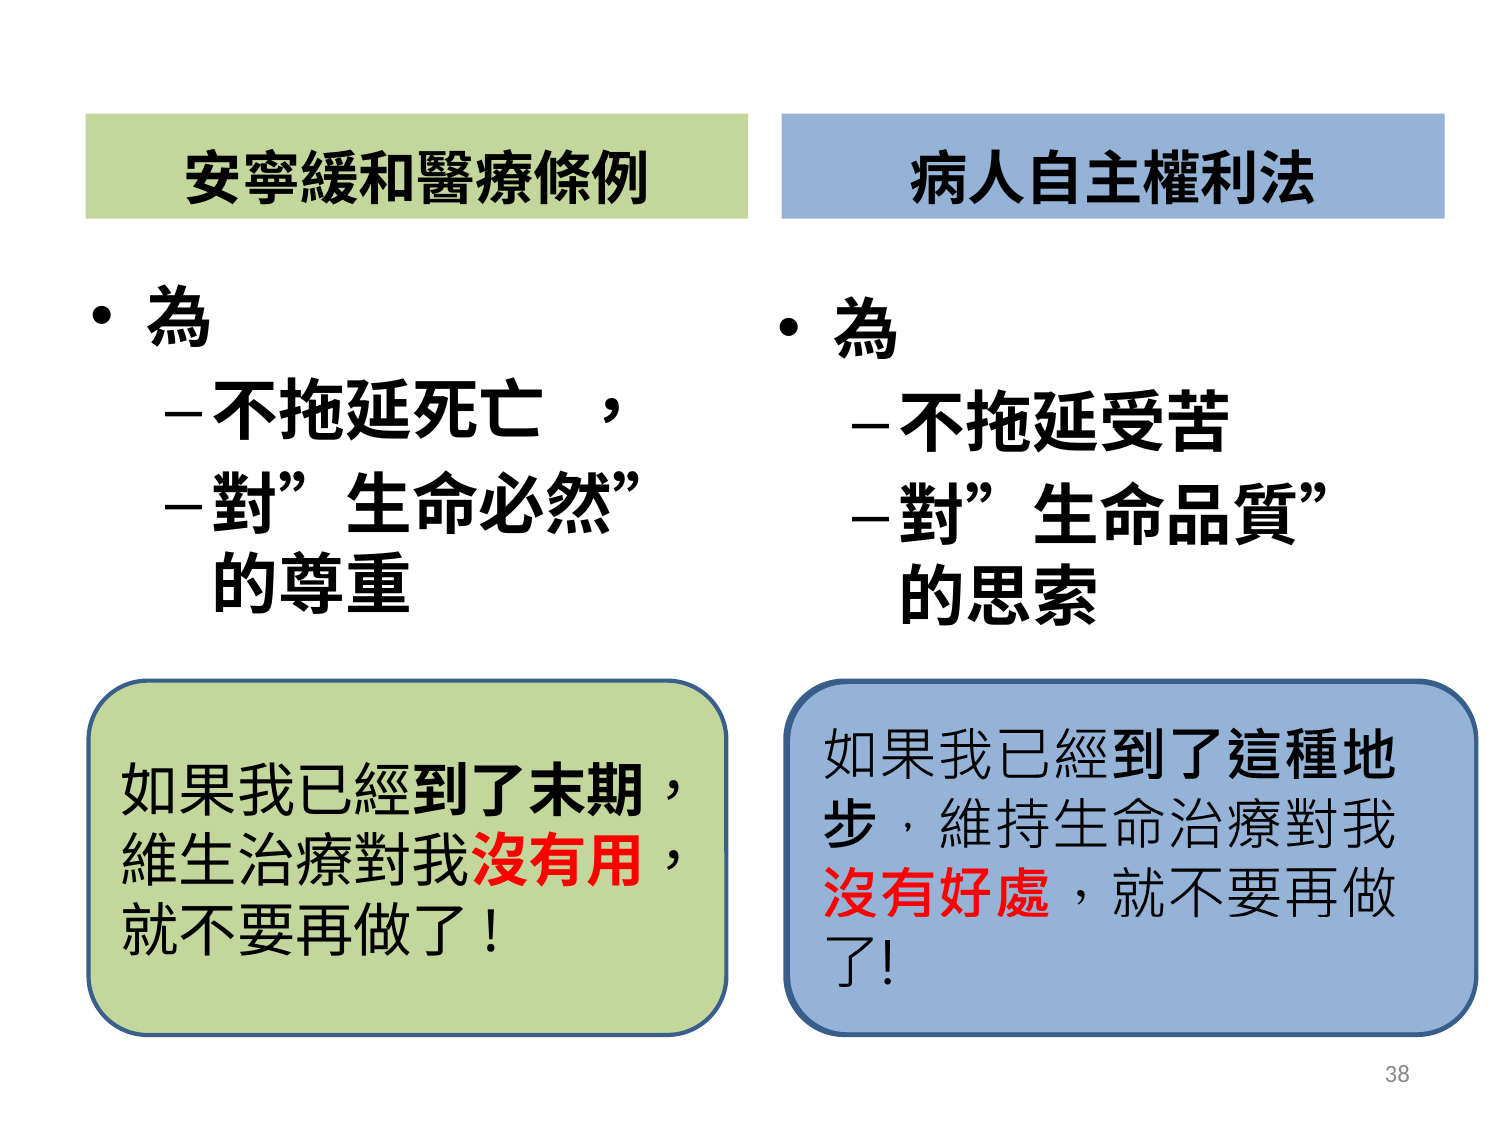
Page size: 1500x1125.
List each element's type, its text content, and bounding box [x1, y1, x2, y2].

text_box [785, 680, 1477, 1036]
list 為 不拖延死亡 ， 對”生命必然”的尊重 [75, 267, 738, 1005]
list 病人自主權利法 [781, 113, 1445, 219]
list 安寧緩和醫療條例 [85, 113, 749, 219]
list 為 不拖延受苦 對”生命品質”的思索 [761, 278, 1425, 1005]
text_box 如果我已經到了末期，維生治療對我沒有用，就不要再做了! [88, 680, 727, 1036]
slide_number <編號> [1074, 1042, 1425, 1103]
